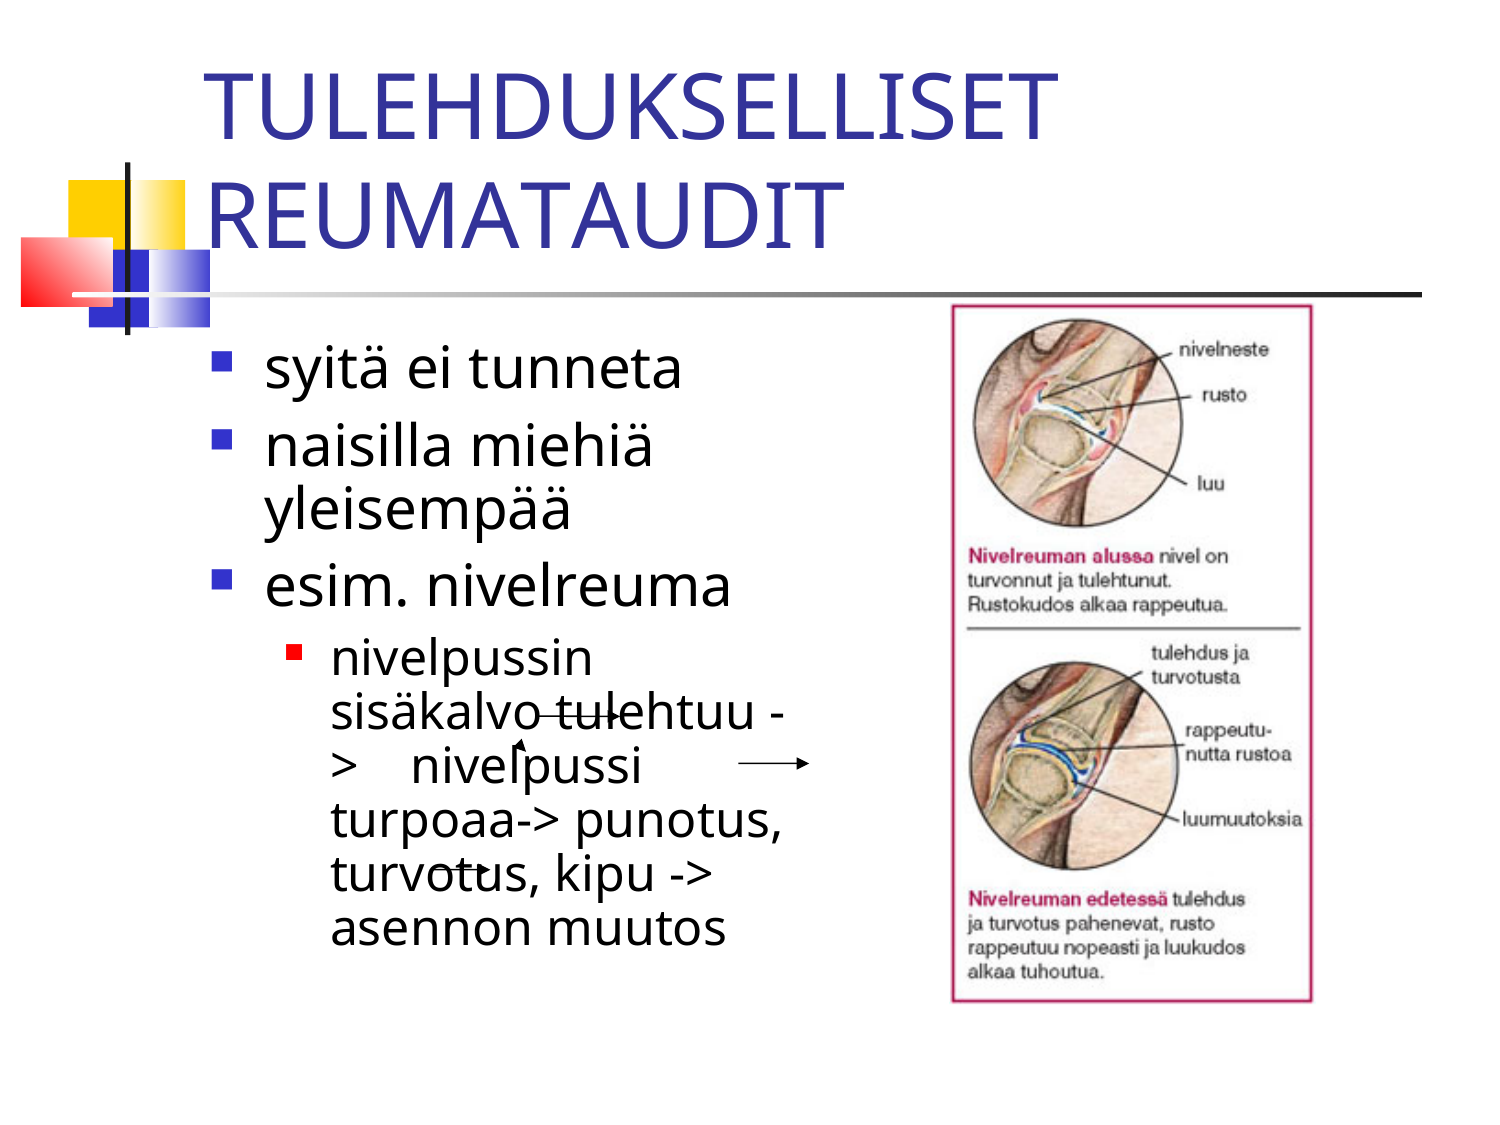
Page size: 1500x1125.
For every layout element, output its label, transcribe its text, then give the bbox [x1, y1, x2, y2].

text_box TULEHDUKSELLISET REUMATAUDIT [188, 35, 1468, 276]
picture [949, 302, 1316, 1007]
text_box syitä ei tunneta naisilla miehiä yleisempää esim. nivelreuma nivelpussin sisäkalvo tulehtuu -> nivelpussi turpoaa-> punotus, turvotus, kipu -> asennon muutos [193, 331, 820, 1007]
